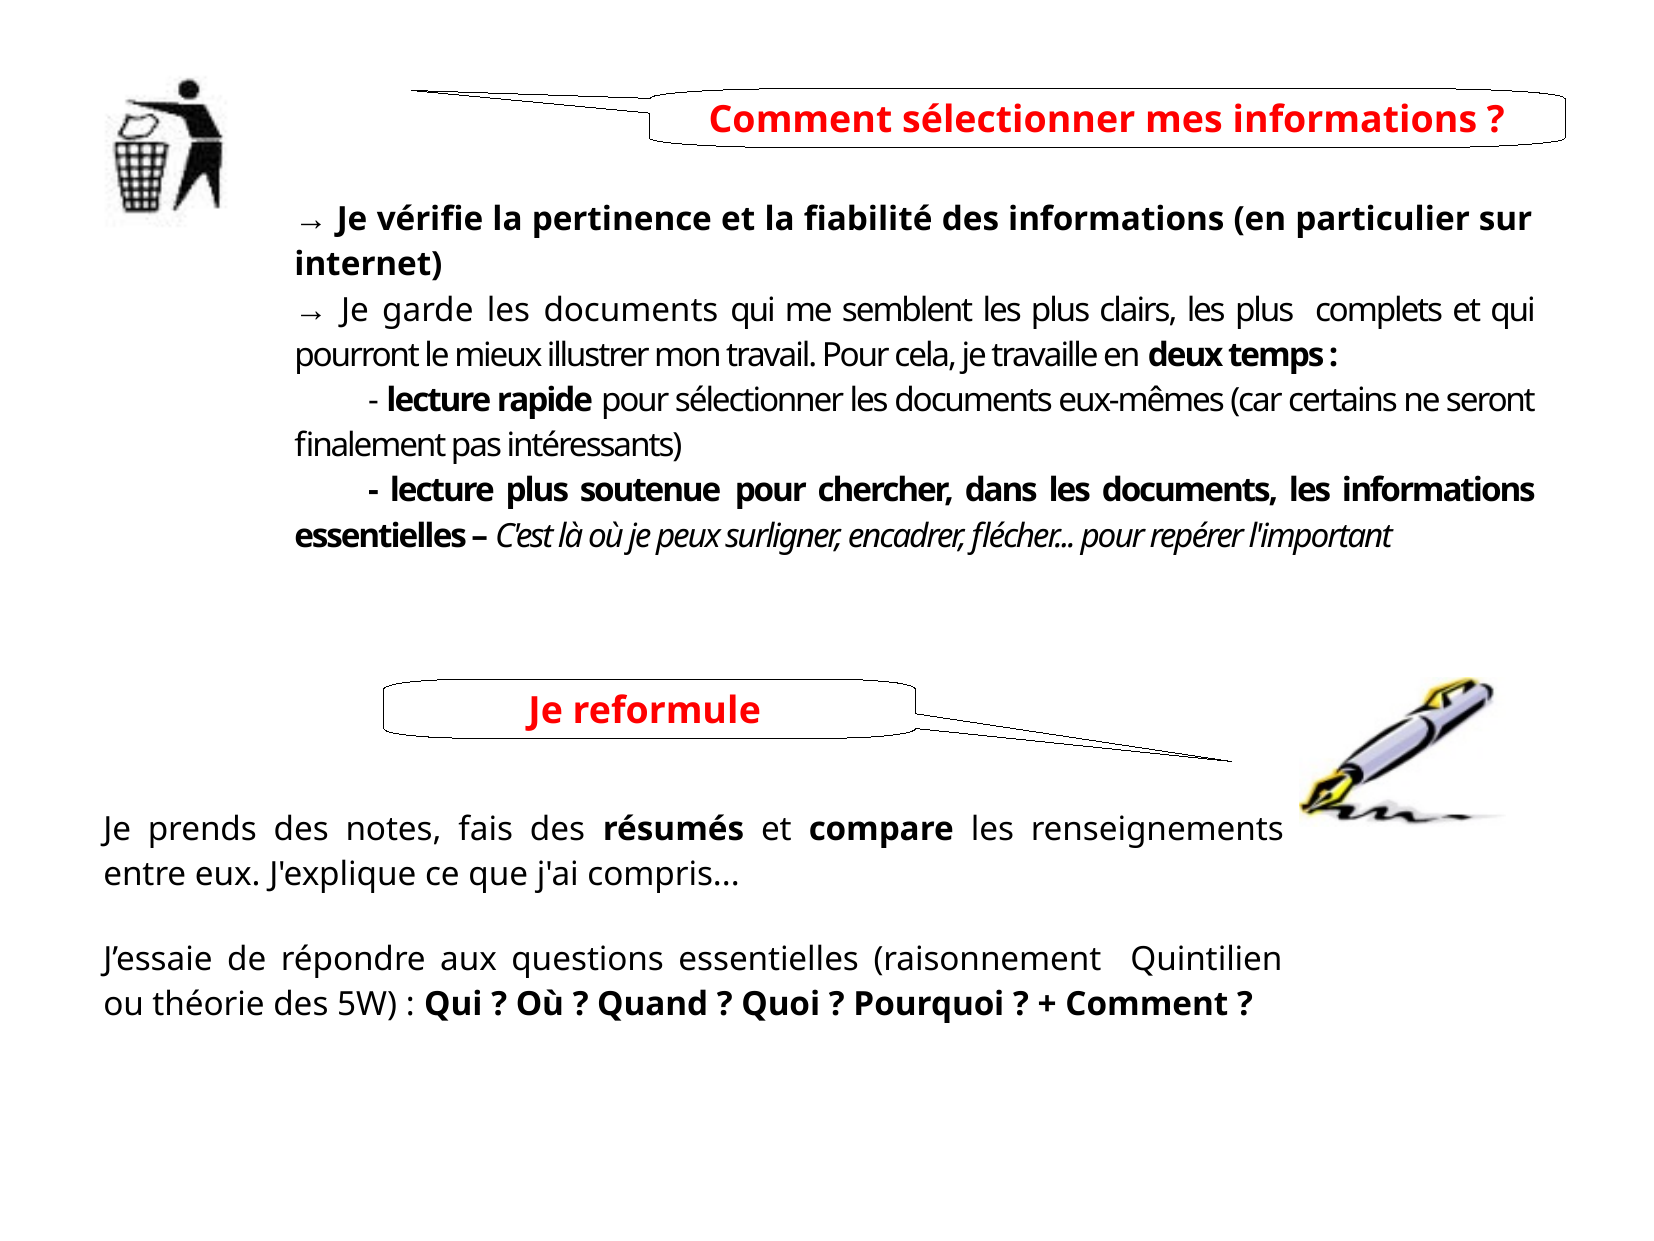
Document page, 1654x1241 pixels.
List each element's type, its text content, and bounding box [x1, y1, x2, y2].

picture [63, 58, 296, 237]
text_box Comment sélectionner mes informations ? [411, 88, 1566, 148]
text_box → Je vérifie la pertinence et la fiabilité des informations (en particulier sur internet) → Je garde les documents qui me semblent les plus clairs, les plus complets et qui pourront le mieux illustrer mon travail. Pour cela, je travaille en deux temps : - lecture rapide pour sélectionner les documents eux-mêmes (car certains ne seront finalement pas intéressants) - lecture plus soutenue pour chercher, dans les documents, les informations essentielles – C'est là où je peux surligner, encadrer, flécher... pour repérer l'important [279, 187, 1550, 621]
text_box Je reformule [383, 679, 1232, 762]
text_box Je prends des notes, fais des résumés et compare les renseignements entre eux. J'explique ce que j'ai compris... J’essaie de répondre aux questions essentielles (raisonnement Quintilien ou théorie des 5W) : Qui ? Où ? Quand ? Quoi ? Pourquoi ? + Comment ? [88, 797, 1300, 1039]
picture [1299, 677, 1506, 827]
